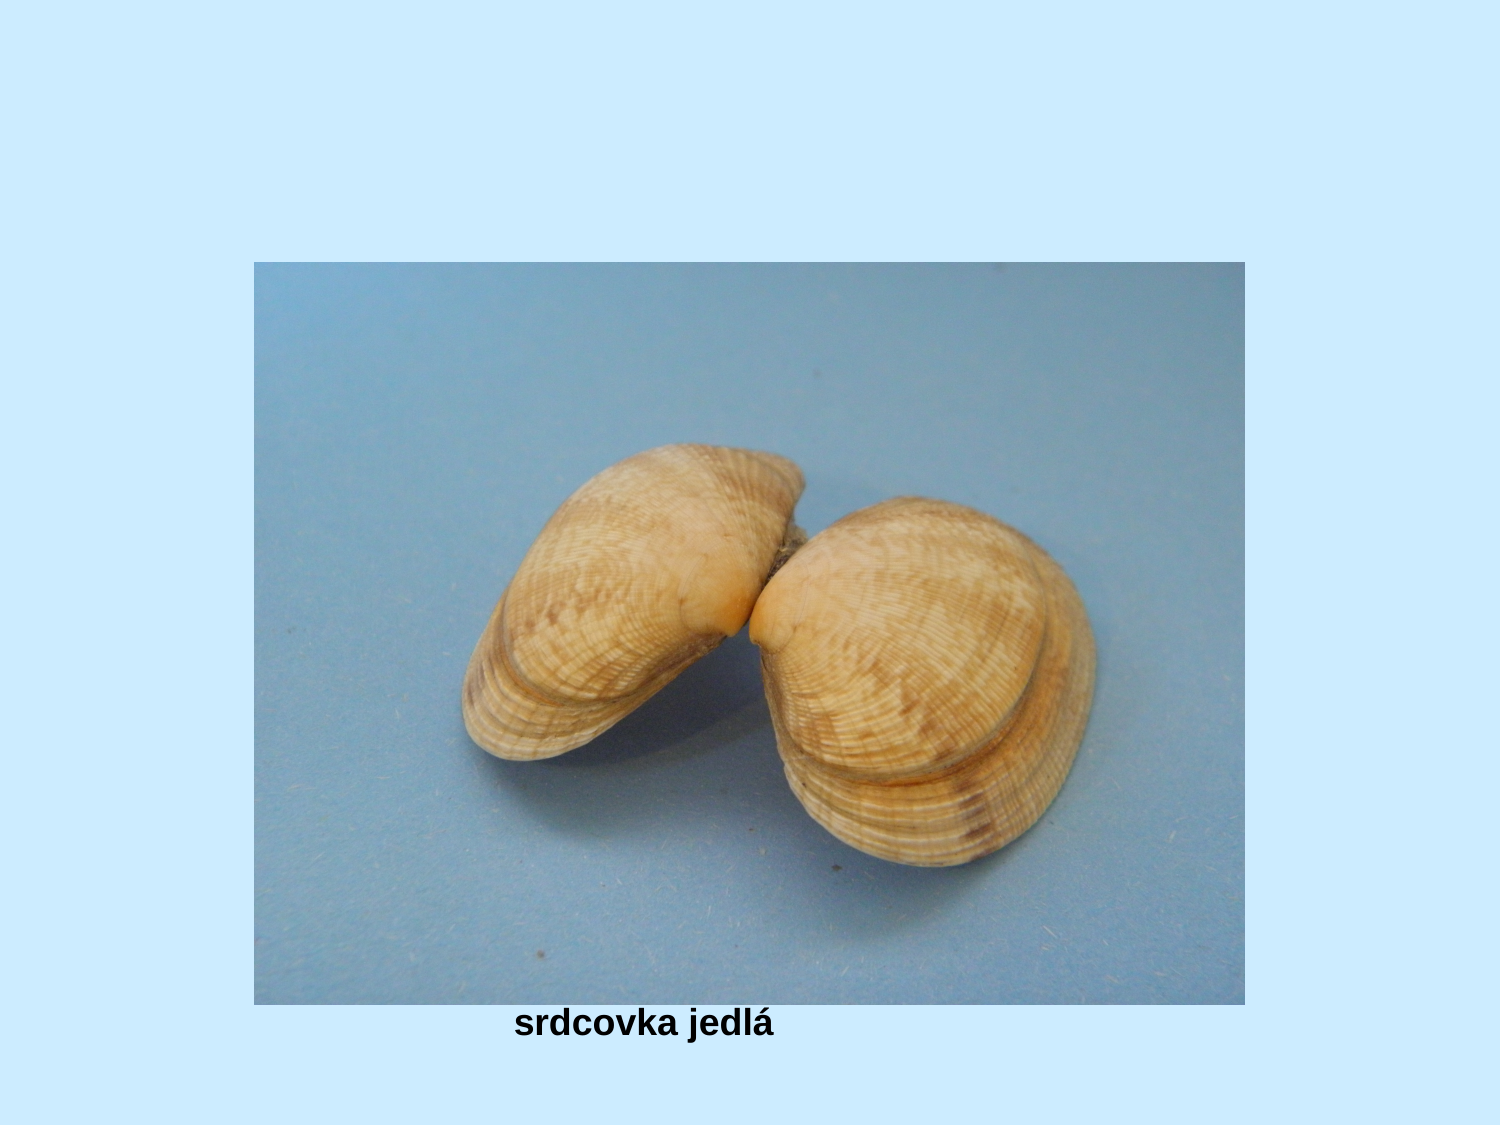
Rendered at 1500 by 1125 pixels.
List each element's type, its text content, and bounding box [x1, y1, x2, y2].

picture [254, 262, 1245, 1005]
text_box srdcovka jedlá [498, 990, 790, 1052]
